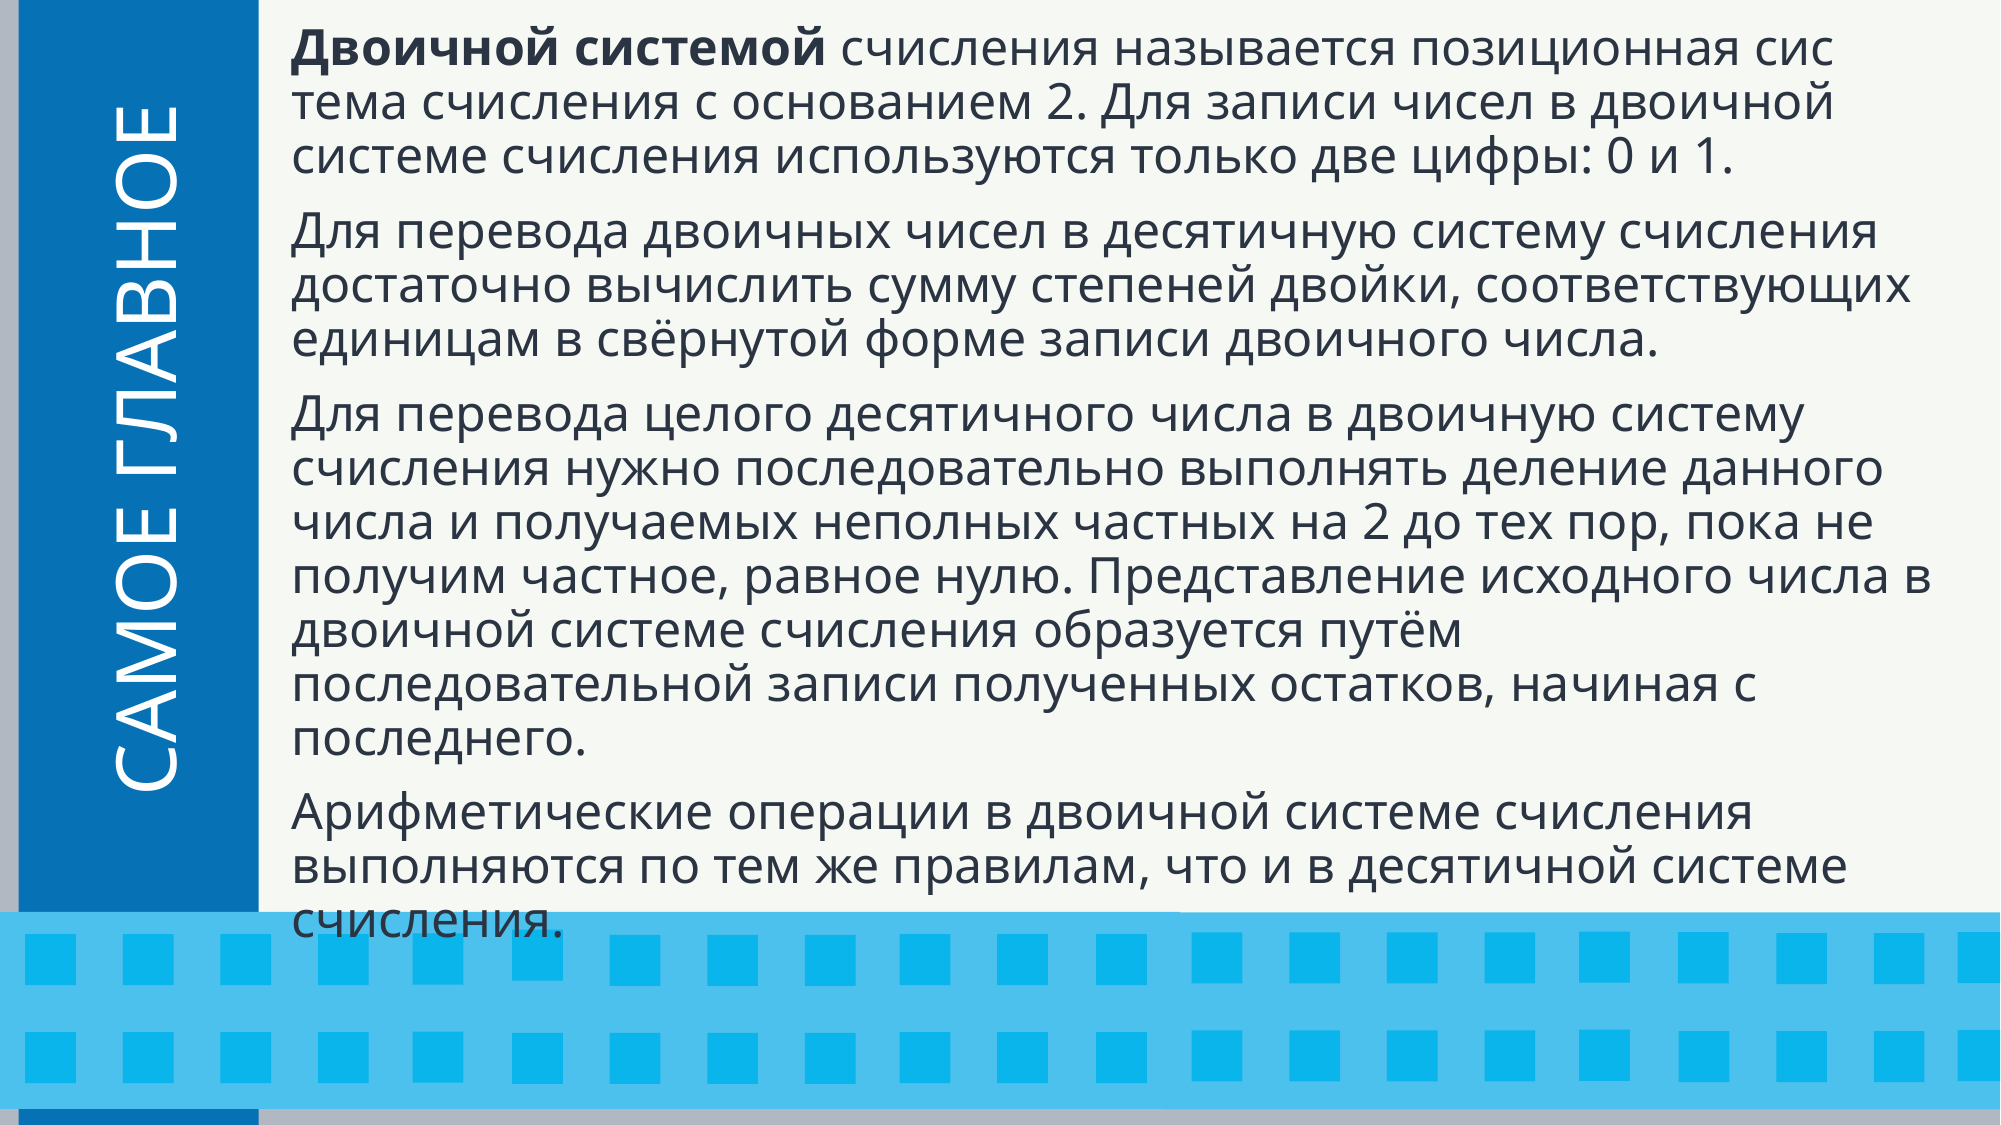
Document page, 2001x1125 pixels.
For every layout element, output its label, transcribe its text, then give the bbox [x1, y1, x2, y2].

text_box Двоичной системой счисления называется позиционная сис­тема счисления с основанием 2. Для записи чисел в двоичной системе счисления используются только две цифры: 0 и 1. Для перевода двоичных чисел в десятичную систему счисле­ния достаточно вычислить сумму степеней двойки, соответствующих единицам в свёрнутой форме записи двоичного числа. Для перевода целого десятичного числа в двоичную систему счисления нужно последовательно выполнять деление данного чи­сла и получаемых неполных частных на 2 до тех пор, пока не получим частное, равное нулю. Представление исходного числа в двоичной системе счисления образуется путём последовательной записи полученных остатков, начиная с последнего. Арифметические операции в двоичной системе счисления выполняются по тем же правилам, что и в десятичной системе счисления. [276, 14, 1951, 892]
